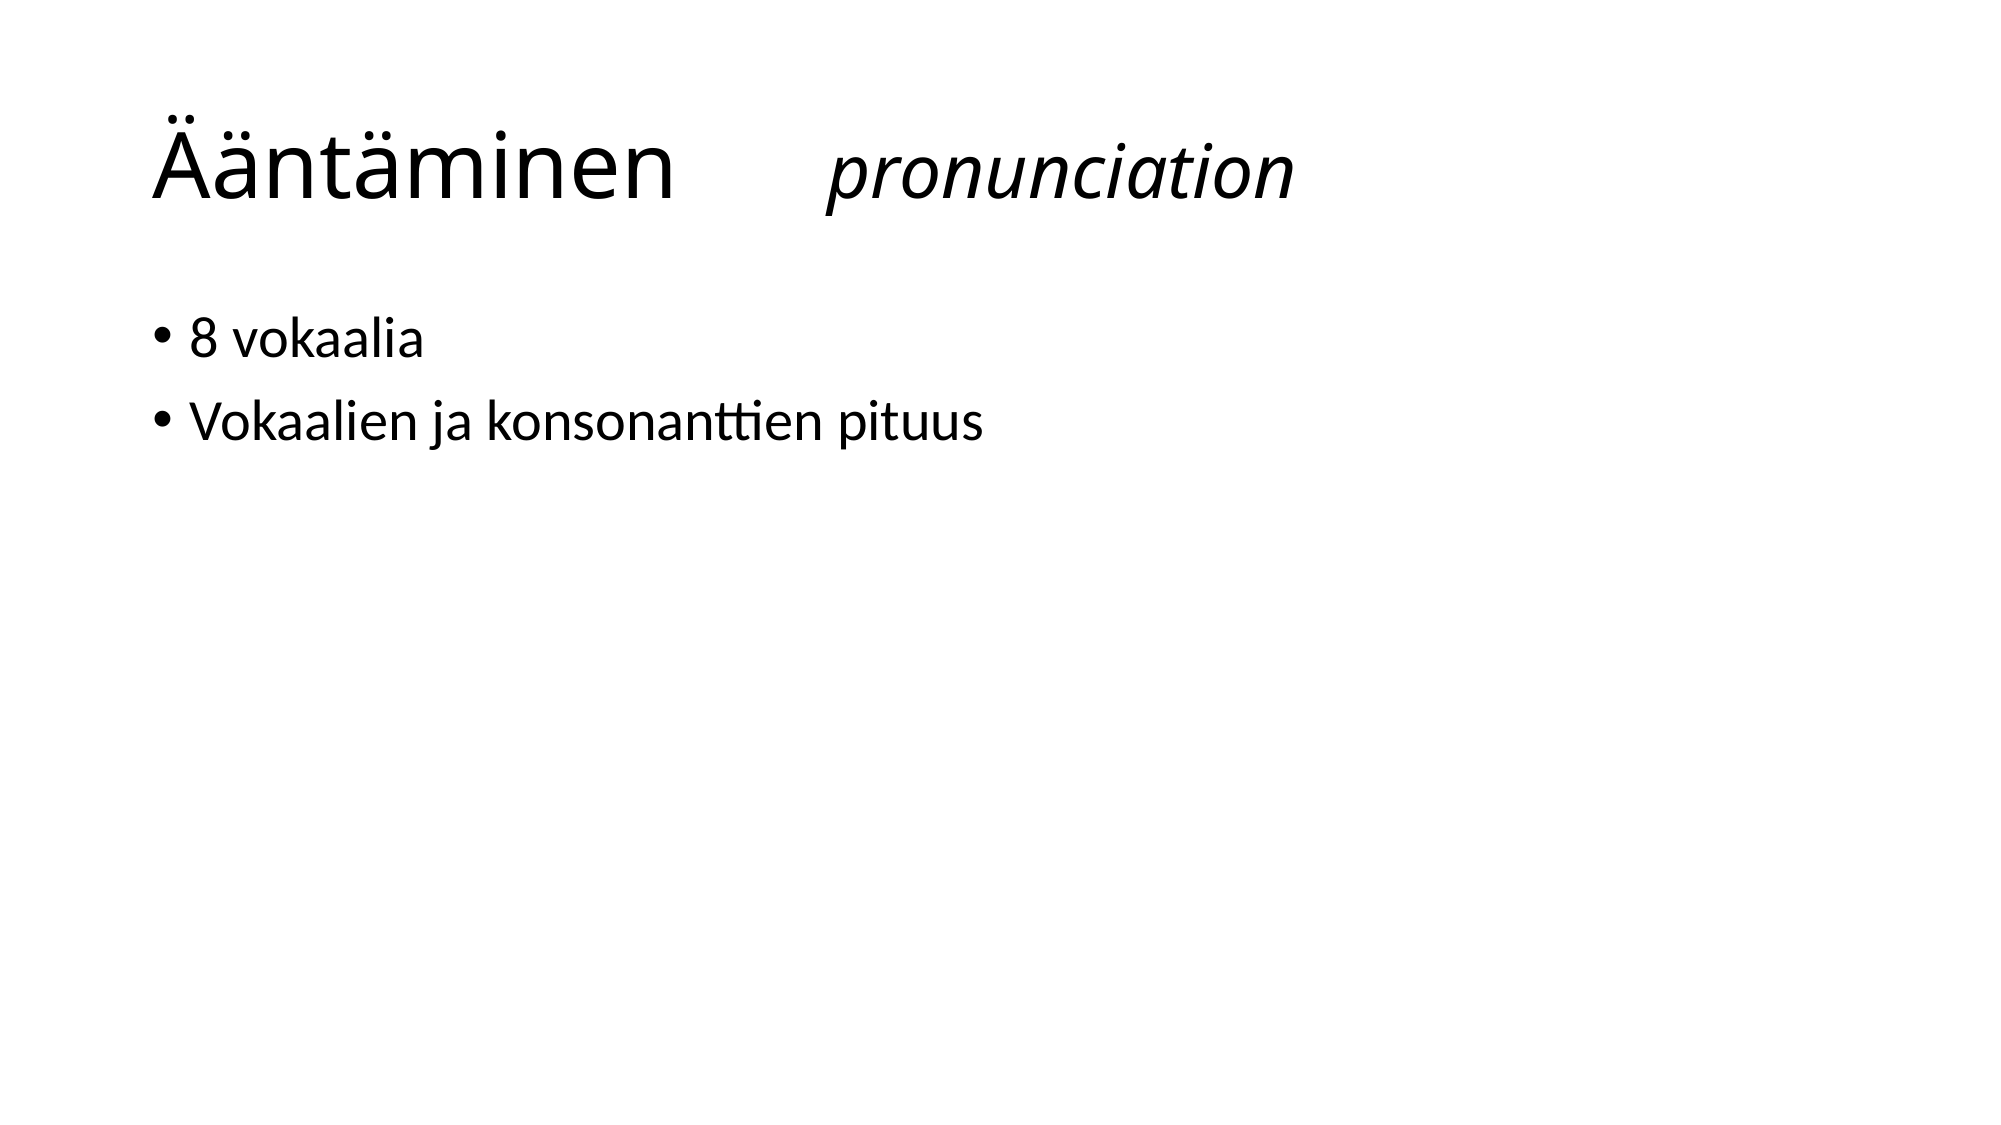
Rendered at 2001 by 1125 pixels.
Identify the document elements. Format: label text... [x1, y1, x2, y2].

list 8 vokaalia Vokaalien ja konsonanttien pituus [137, 299, 1863, 1014]
title Ääntäminen pronunciation [137, 59, 1863, 278]
